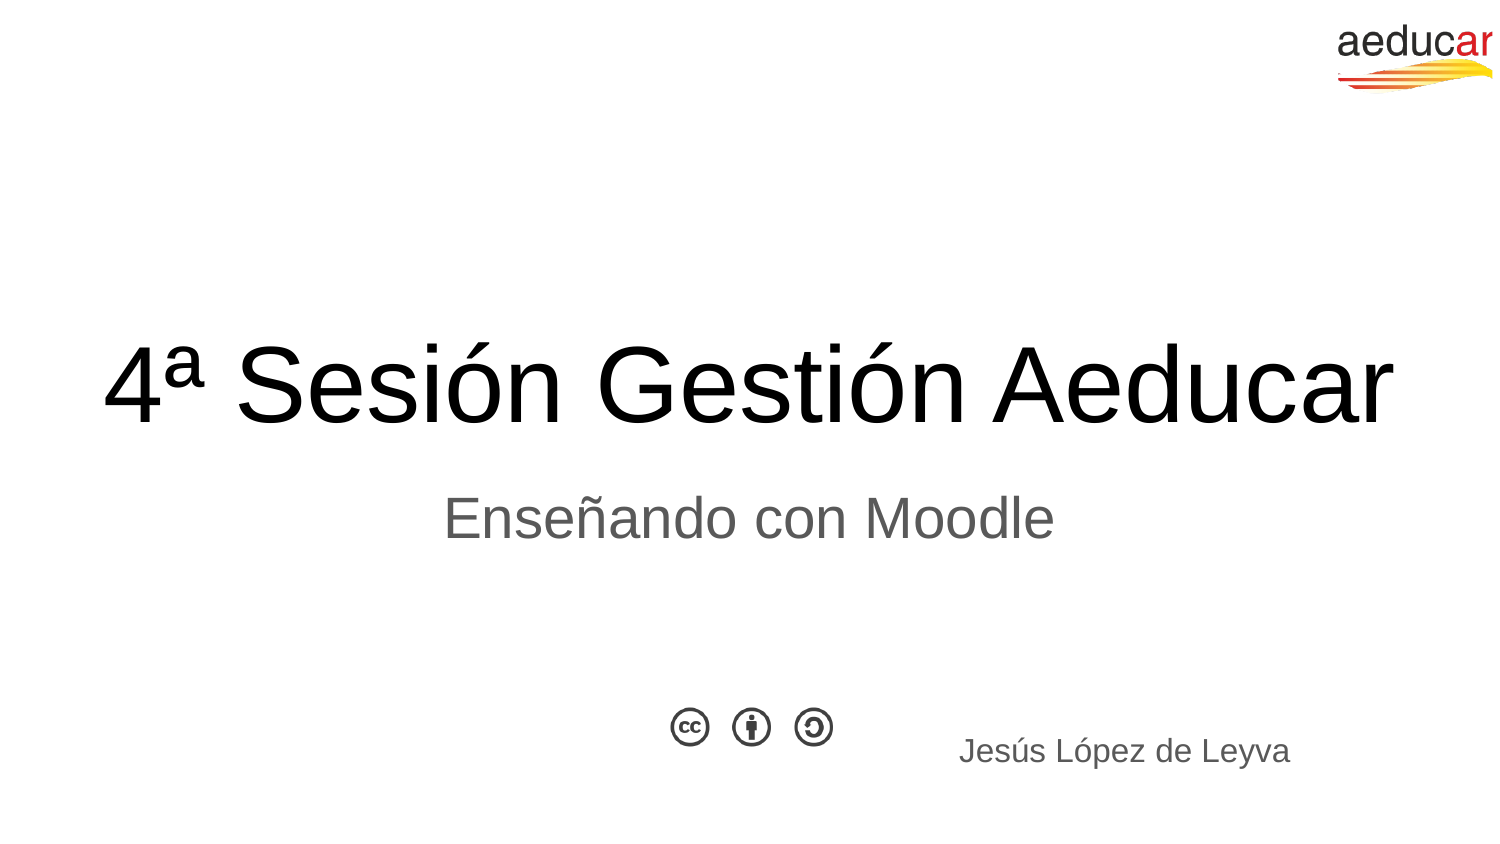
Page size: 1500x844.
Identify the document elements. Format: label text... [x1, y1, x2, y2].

picture [651, 693, 849, 758]
subtitle Jesús López de Leyva [750, 713, 1500, 844]
title 4ª Sesión Gestión Aeducar [51, 122, 1449, 459]
subtitle Enseñando con Moodle [51, 464, 1449, 595]
picture [1337, 6, 1493, 110]
